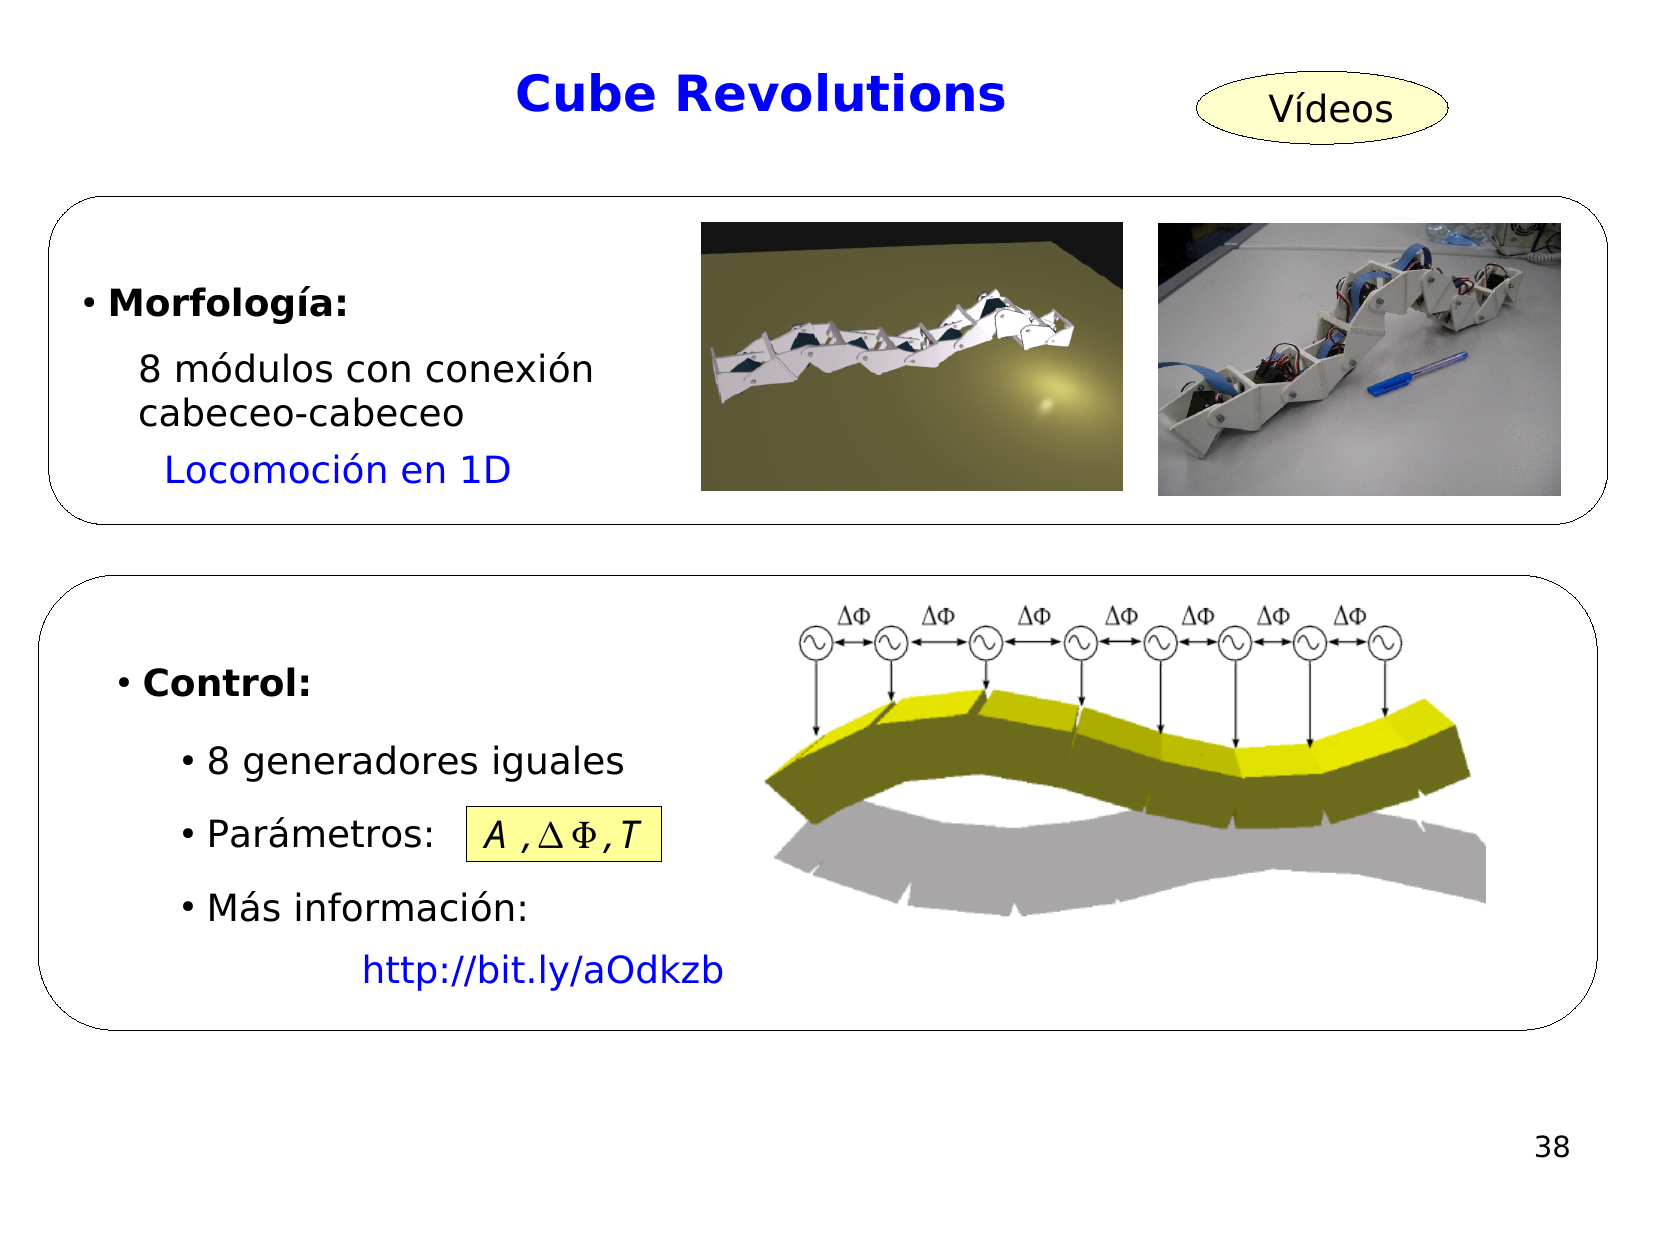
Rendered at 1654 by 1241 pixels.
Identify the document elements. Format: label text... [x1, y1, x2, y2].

text_box [1257, 139, 1387, 145]
text_box [1196, 71, 1400, 139]
picture [701, 222, 1123, 492]
text_box Morfología: [67, 274, 378, 333]
text_box Locomoción en 1D [149, 441, 528, 501]
text_box [466, 806, 662, 862]
picture [749, 605, 1486, 924]
text_box Control: [102, 654, 328, 713]
picture [1158, 223, 1561, 496]
text_box Cube Revolutions [500, 57, 1023, 131]
text_box http://bit.ly/aOdkzb [346, 941, 740, 1000]
text_box [1409, 81, 1449, 135]
text_box Vídeos [1253, 79, 1409, 139]
text_box 8 generadores iguales Parámetros: Más información: [166, 732, 709, 938]
text_box 8 módulos con conexión cabeceo-cabeceo [123, 340, 666, 443]
chart [475, 812, 652, 861]
